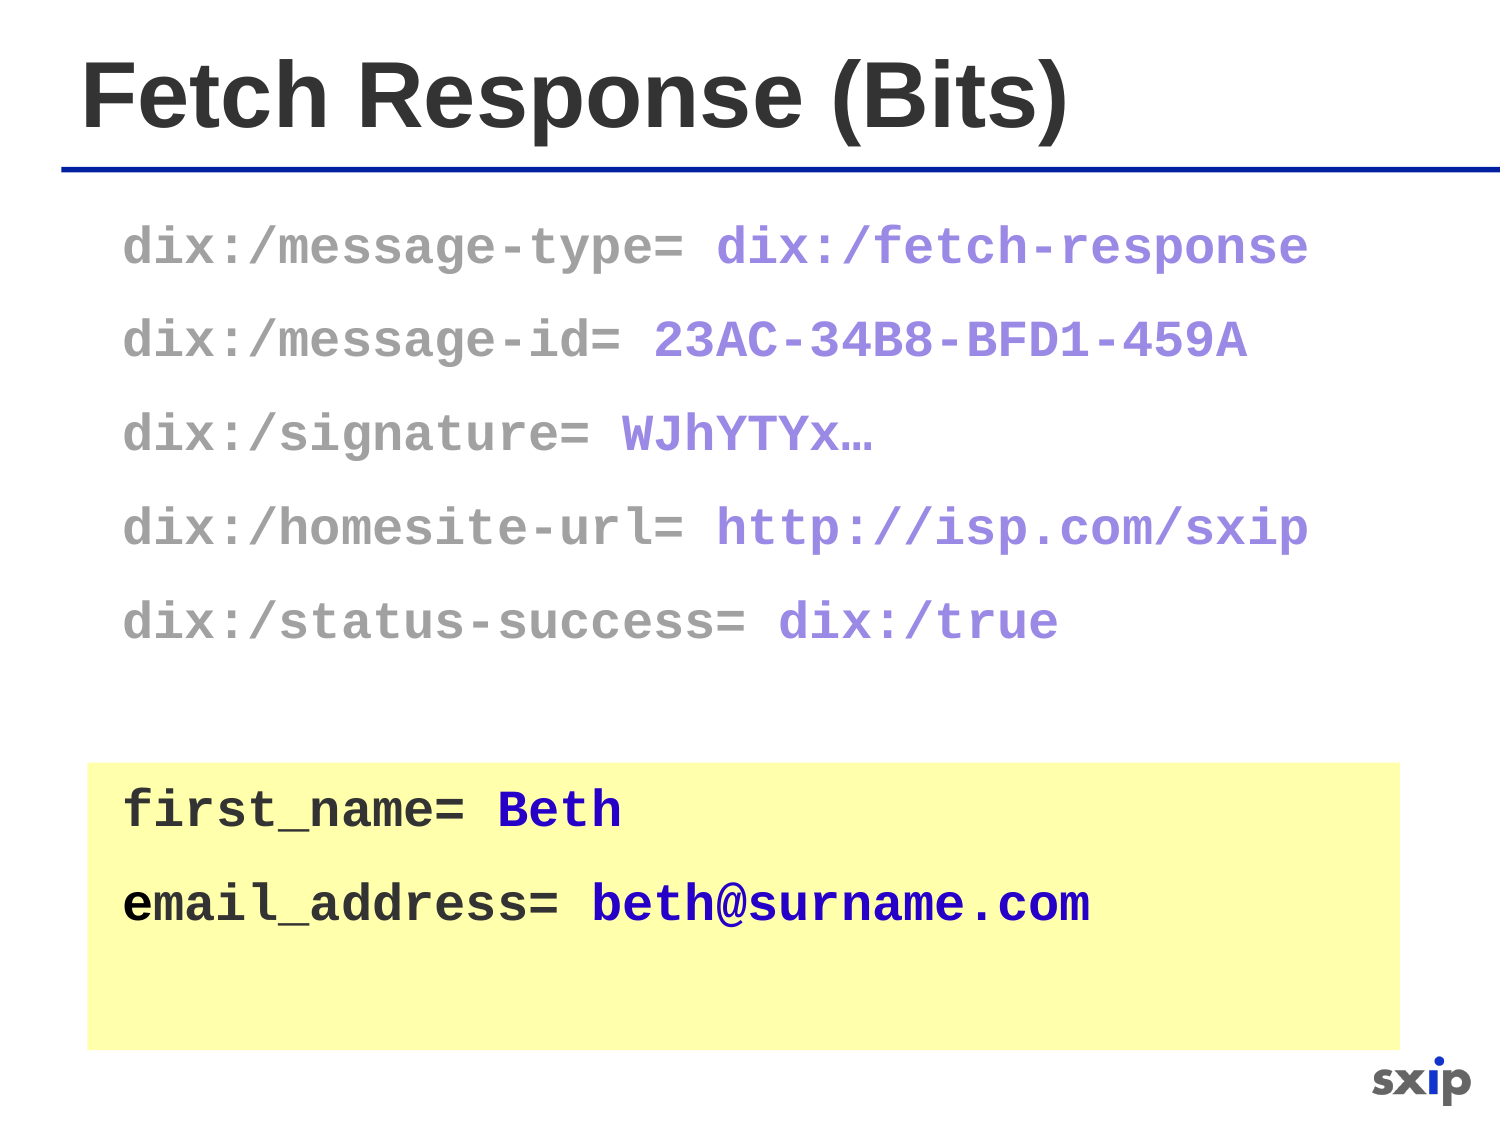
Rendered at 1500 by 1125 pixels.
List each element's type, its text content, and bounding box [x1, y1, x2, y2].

picture [1372, 1056, 1471, 1106]
text_box [87, 762, 1400, 1051]
list dix:/message-type= dix:/fetch-response dix:/message-id= 23AC-34B8-BFD1-459A dix:/signature= WJhYTYx… dix:/homesite-url= http://isp.com/sxip dix:/status-success= dix:/true first_name= Beth email_address= beth@surname.com [117, 219, 1495, 1041]
title Fetch Response (Bits) [61, 21, 1495, 169]
text_box [87, 187, 1400, 675]
